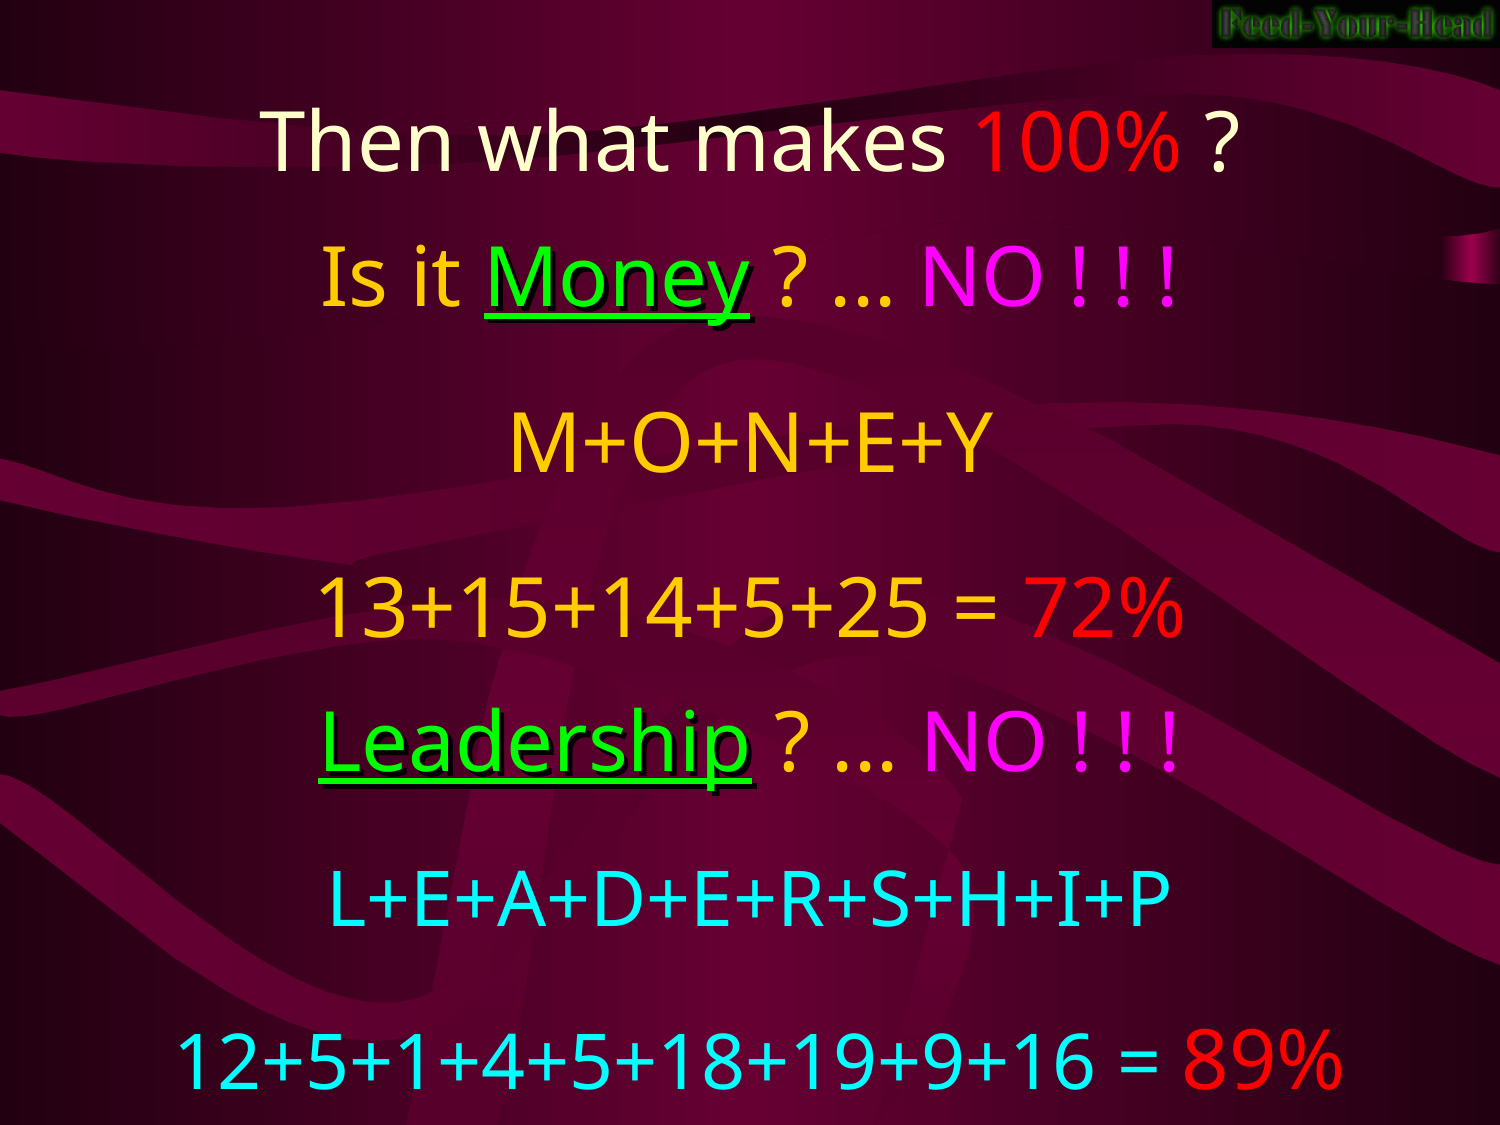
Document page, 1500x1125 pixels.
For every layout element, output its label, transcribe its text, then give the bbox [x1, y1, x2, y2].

text_box Leadership ? ... NO ! ! ! L+E+A+D+E+R+S+H+I+P 12+5+1+4+5+18+19+9+16 = 89% [24, 674, 1476, 1123]
picture [1212, 0, 1500, 48]
text_box Is it Money ? ... NO ! ! ! M+O+N+E+Y 13+15+14+5+25 = 72% [24, 209, 1476, 670]
text_box Then what makes 100% ? [24, 74, 1476, 204]
